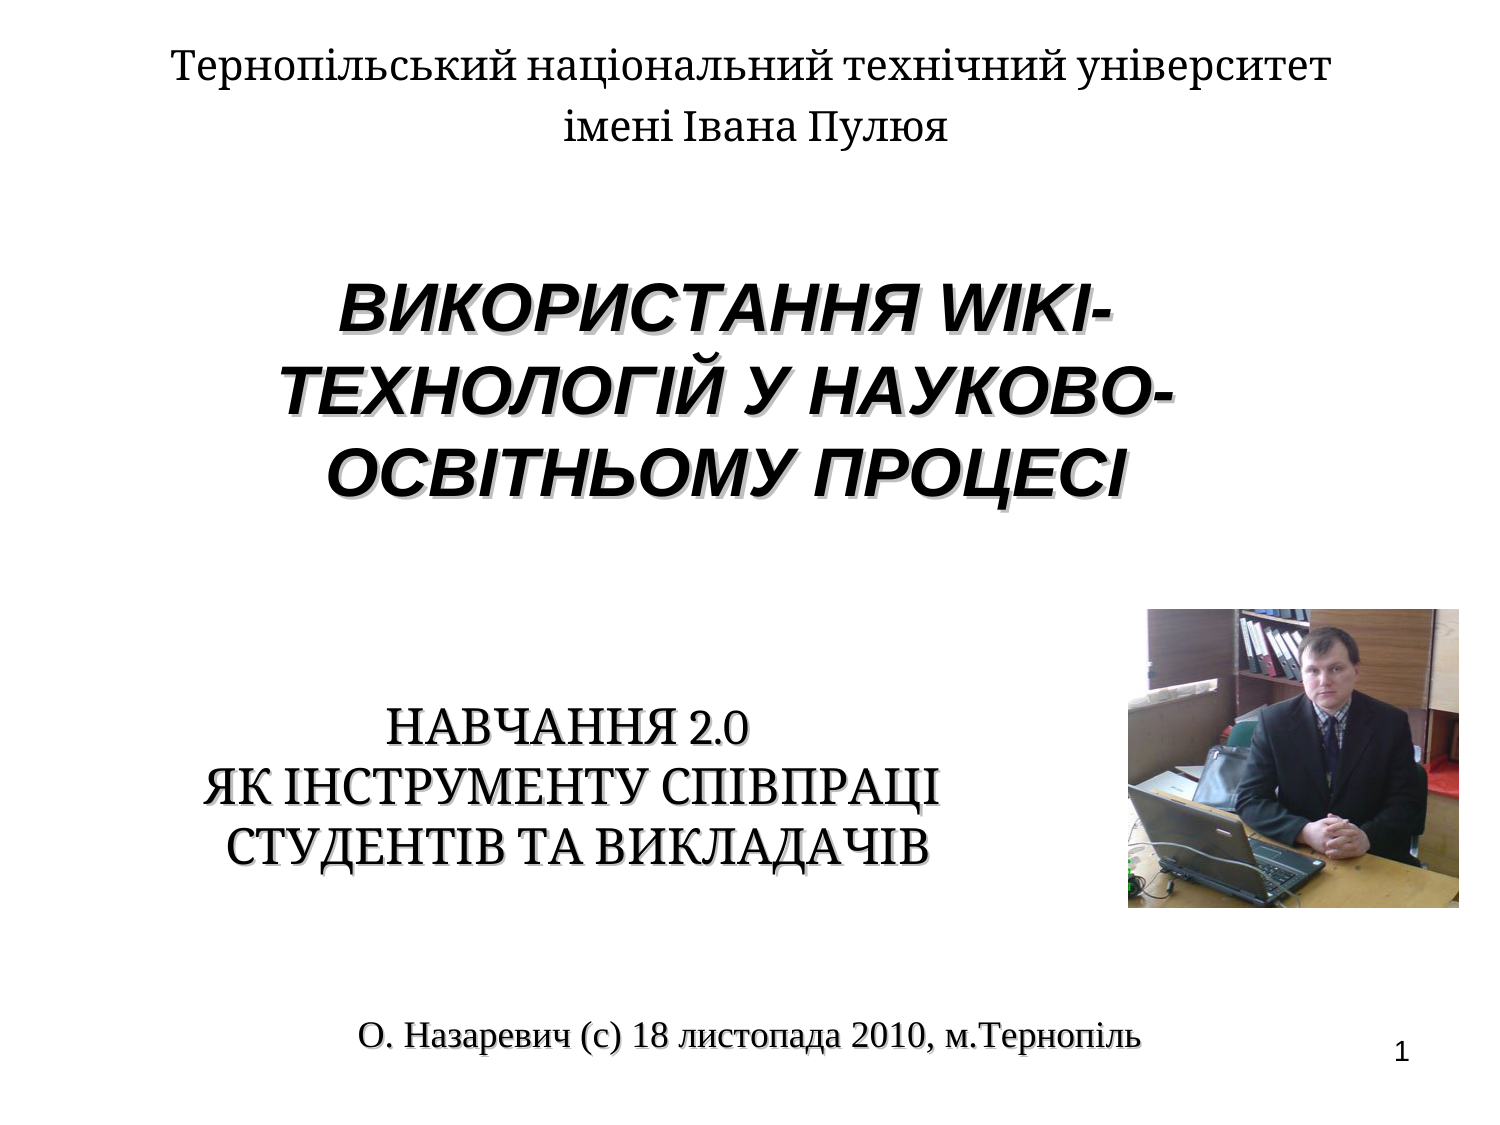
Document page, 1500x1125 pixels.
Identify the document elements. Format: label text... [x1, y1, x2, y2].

text_box Тернопільський національний технічний університет імені Івана Пулюя [41, 30, 1471, 173]
text_box ВИКОРИСТАННЯ WIKI-ТЕХНОЛОГІЙ У НАУКОВО-ОСВІТНЬОМУ ПРОЦЕСІ [218, 255, 1235, 519]
text_box О. Назаревич (с) 18 листопада 2010, м.Тернопіль [64, 1011, 1435, 1083]
title НАВЧАННЯ 2.0 ЯК ІНСТРУМЕНТУ СПІВПРАЦІ СТУДЕНТІВ ТА ВИКЛАДАЧІВ [41, 601, 1105, 882]
picture [1128, 609, 1459, 908]
